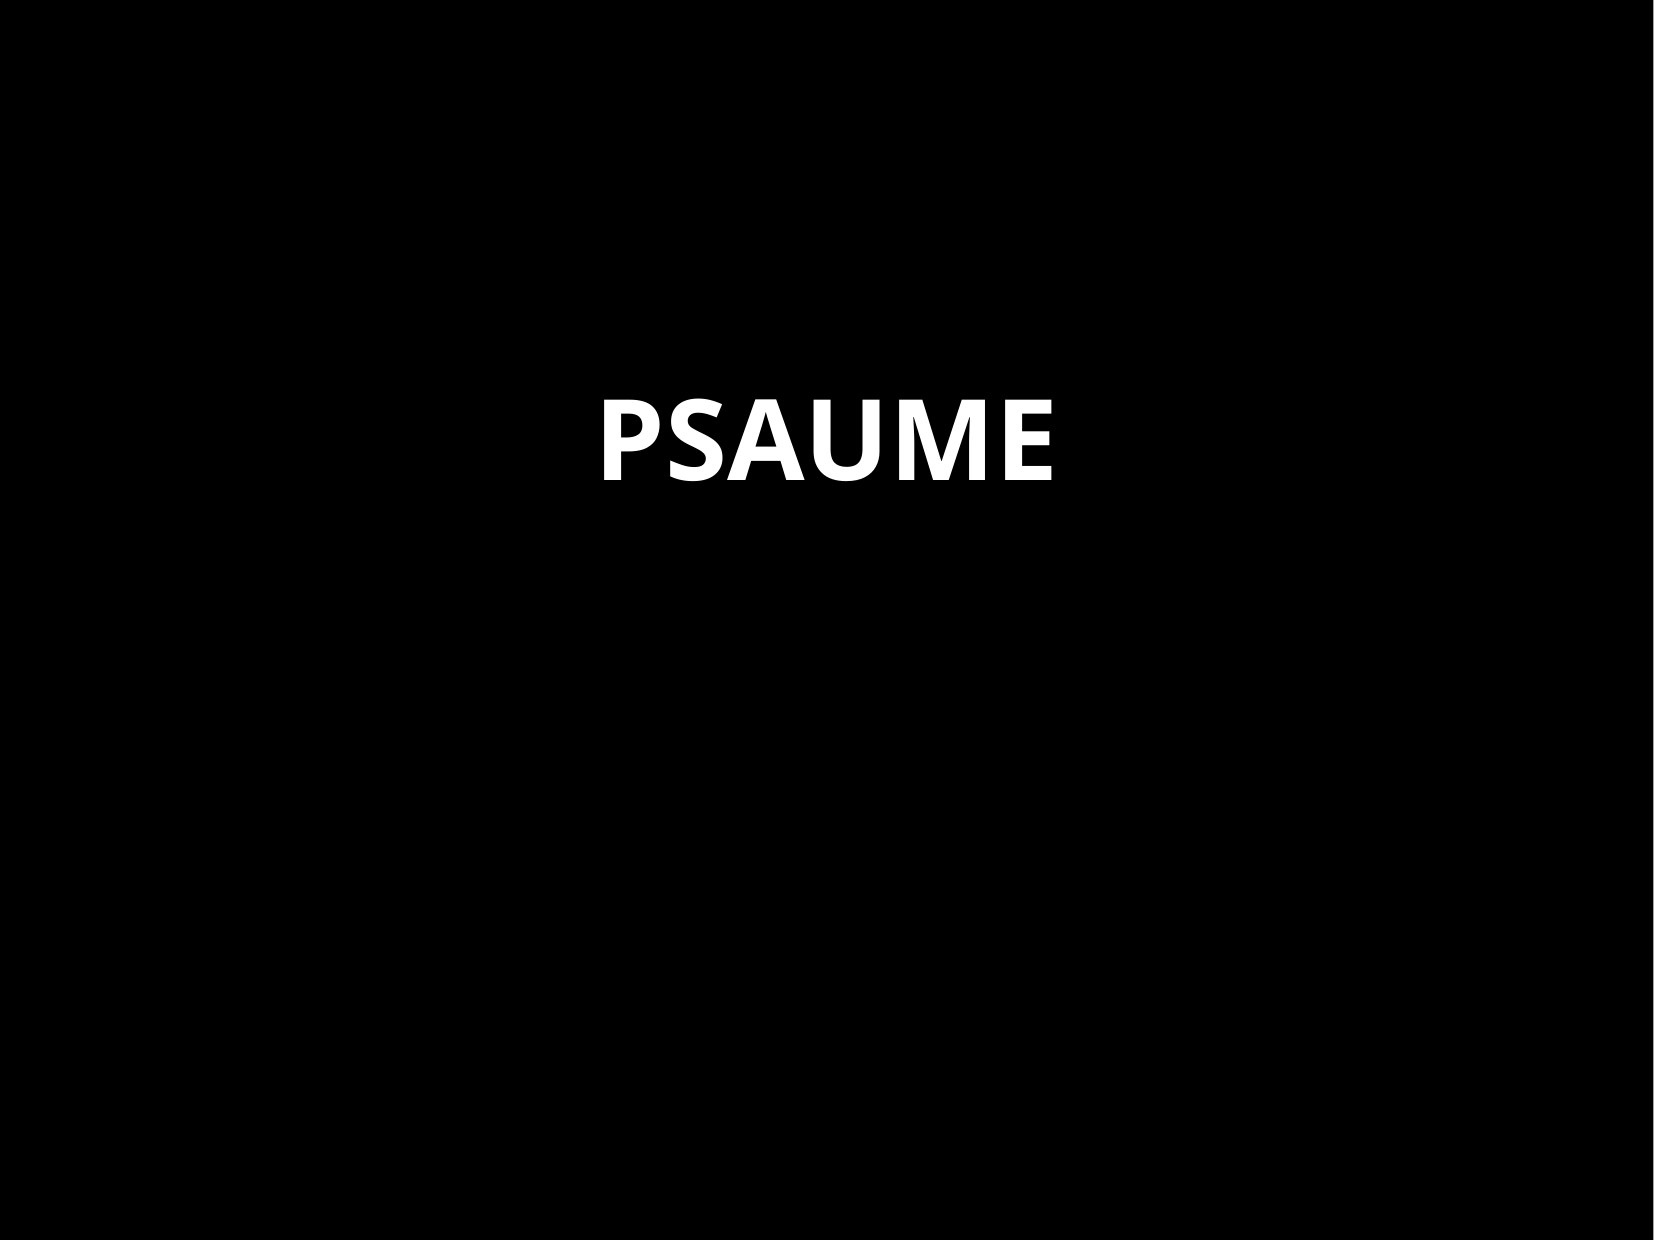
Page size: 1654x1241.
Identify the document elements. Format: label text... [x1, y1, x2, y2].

subtitle PSAUME [82, 70, 1571, 1109]
